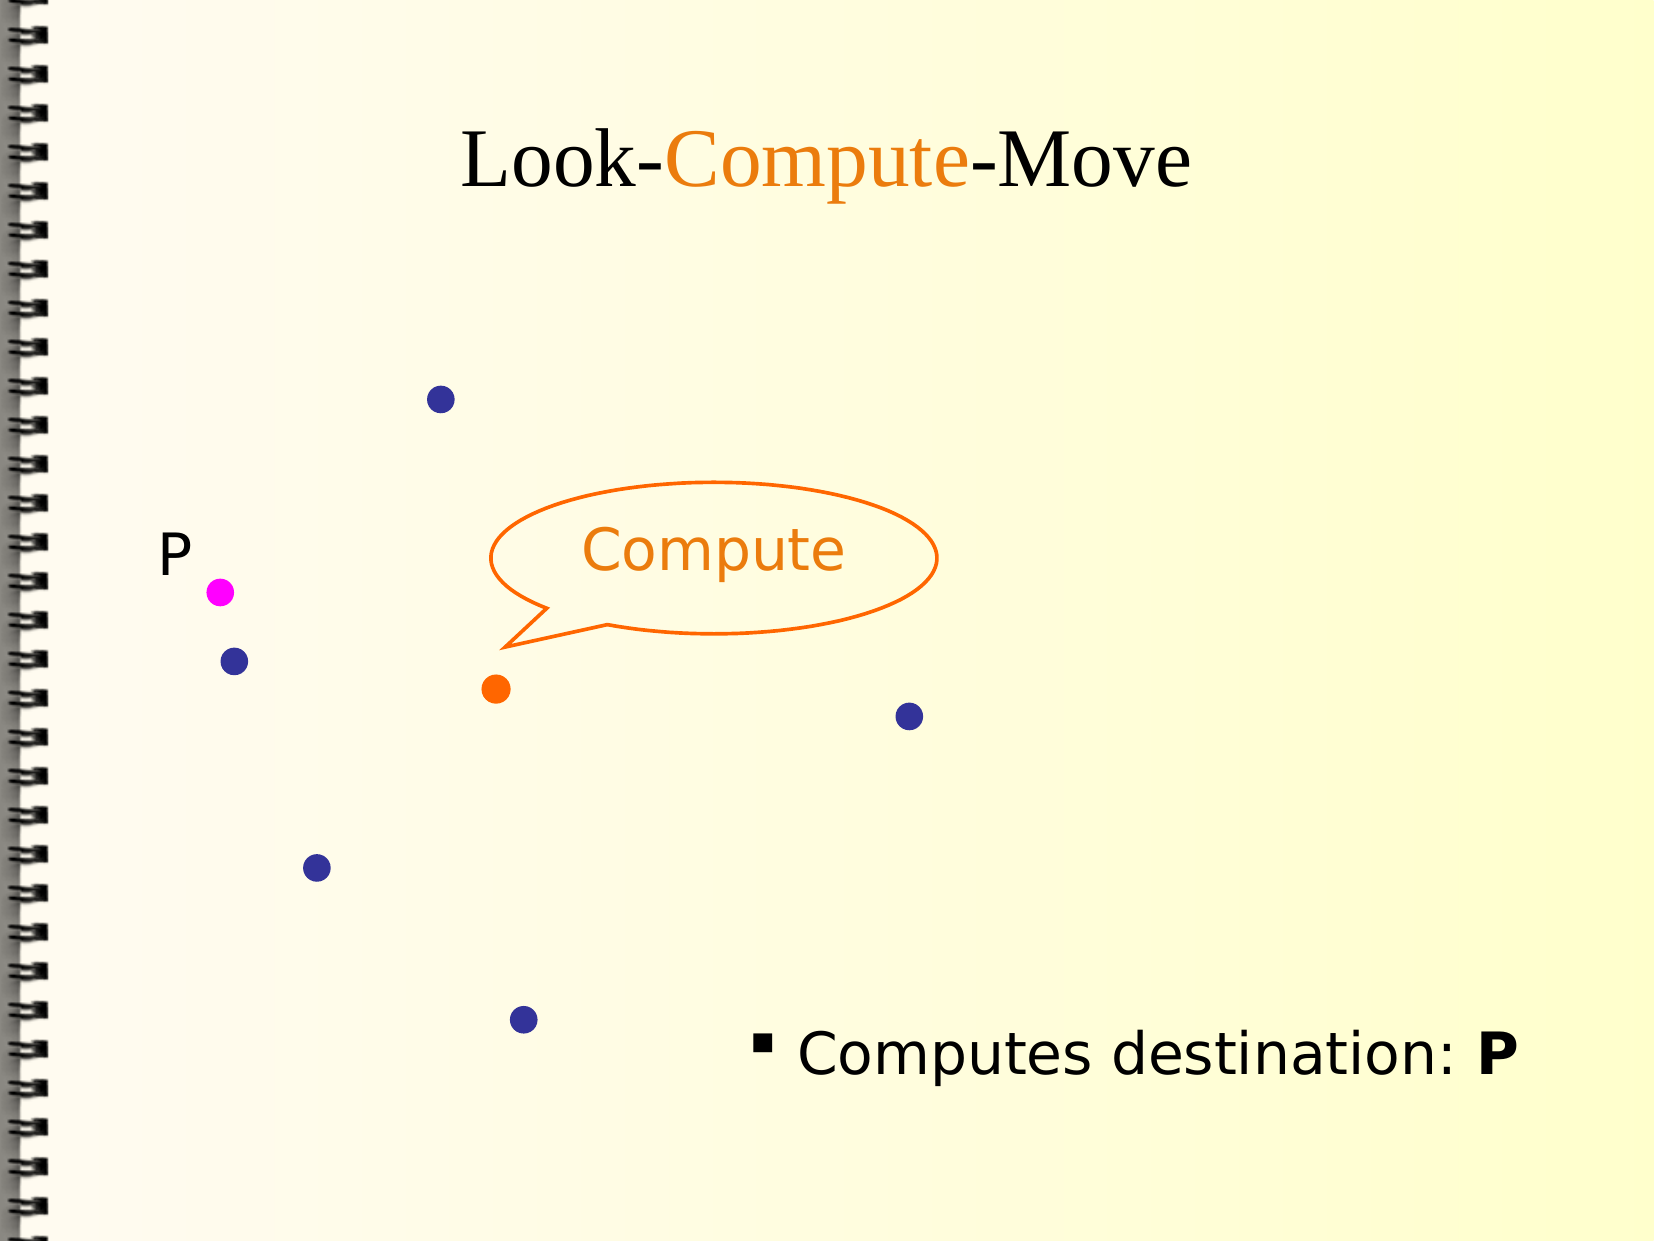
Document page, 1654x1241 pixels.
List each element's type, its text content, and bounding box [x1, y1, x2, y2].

text_box [482, 675, 510, 703]
text_box [895, 702, 924, 731]
text_box Look-Compute-Move [82, 49, 1571, 257]
text_box [509, 1005, 538, 1034]
text_box [220, 647, 249, 676]
text_box [206, 578, 235, 607]
picture [0, 0, 1654, 1241]
text_box Computes destination: P [734, 1008, 1613, 1095]
text_box P [143, 509, 209, 596]
text_box Compute [490, 482, 937, 648]
text_box [427, 385, 455, 414]
text_box [303, 854, 331, 882]
